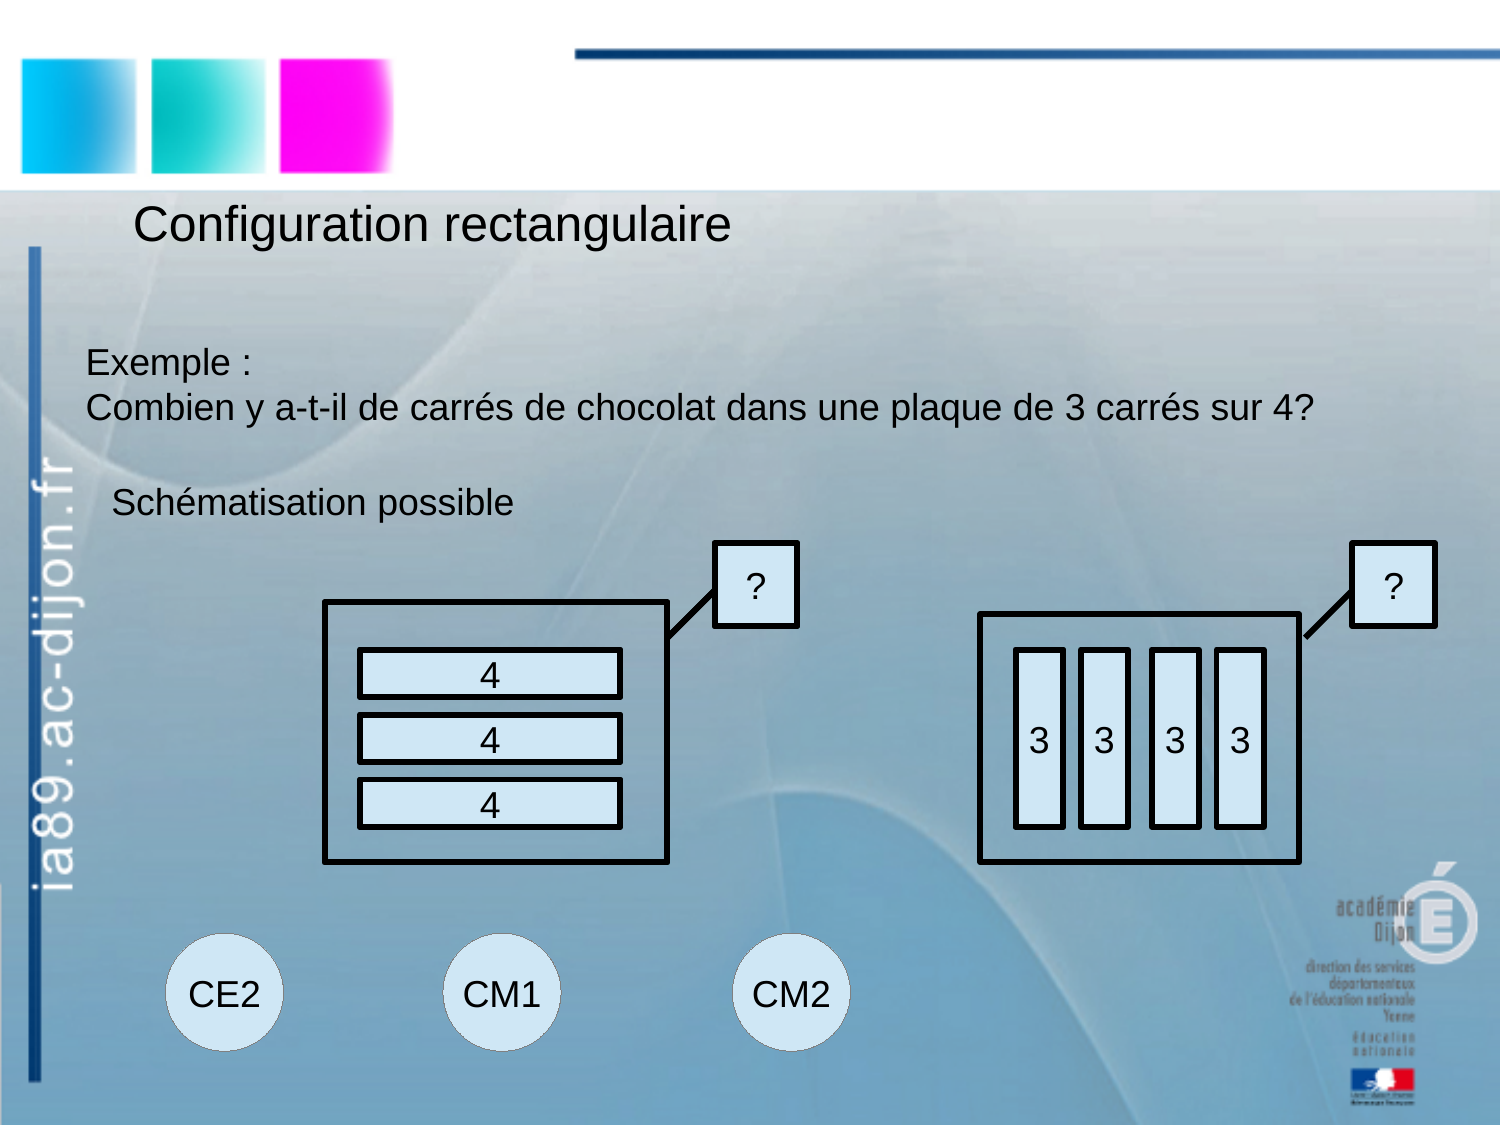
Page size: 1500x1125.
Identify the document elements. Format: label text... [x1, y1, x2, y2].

text_box CE2 [165, 933, 284, 1052]
text_box 4 [360, 779, 621, 827]
text_box Configuration rectangulaire [118, 184, 1439, 259]
text_box CM1 [442, 933, 562, 1052]
text_box 3 [1015, 649, 1063, 827]
text_box 3 [1080, 649, 1128, 827]
text_box CM2 [732, 933, 851, 1052]
text_box 3 [1216, 649, 1264, 827]
text_box 4 [360, 649, 621, 697]
text_box 3 [1151, 649, 1199, 827]
text_box ? [1352, 543, 1436, 626]
text_box Schématisation possible [96, 470, 1384, 542]
text_box ? [714, 543, 798, 626]
text_box 4 [360, 714, 621, 762]
picture [0, 0, 1500, 1125]
text_box Exemple : Combien y a-t-il de carrés de chocolat dans une plaque de 3 carrés sur 4? [70, 330, 1359, 436]
